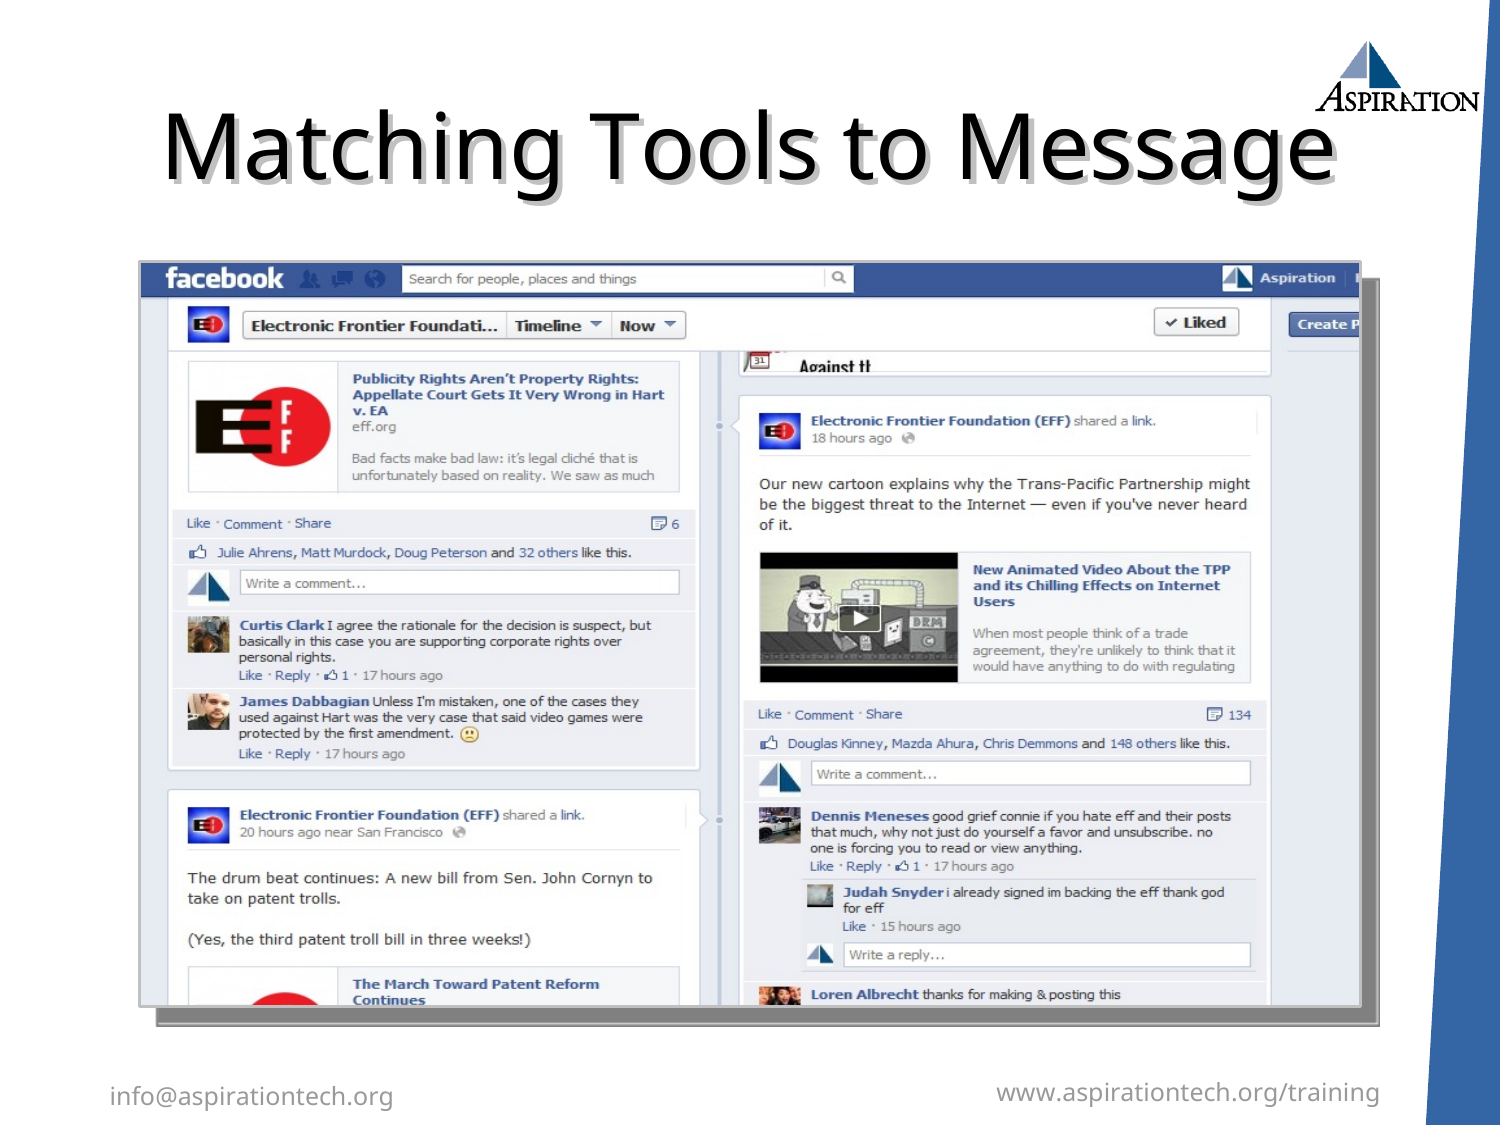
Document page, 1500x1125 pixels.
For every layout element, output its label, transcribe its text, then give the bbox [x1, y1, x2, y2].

picture [1315, 41, 1480, 120]
title Matching Tools to Message [74, 44, 1425, 233]
picture [140, 262, 1359, 1006]
